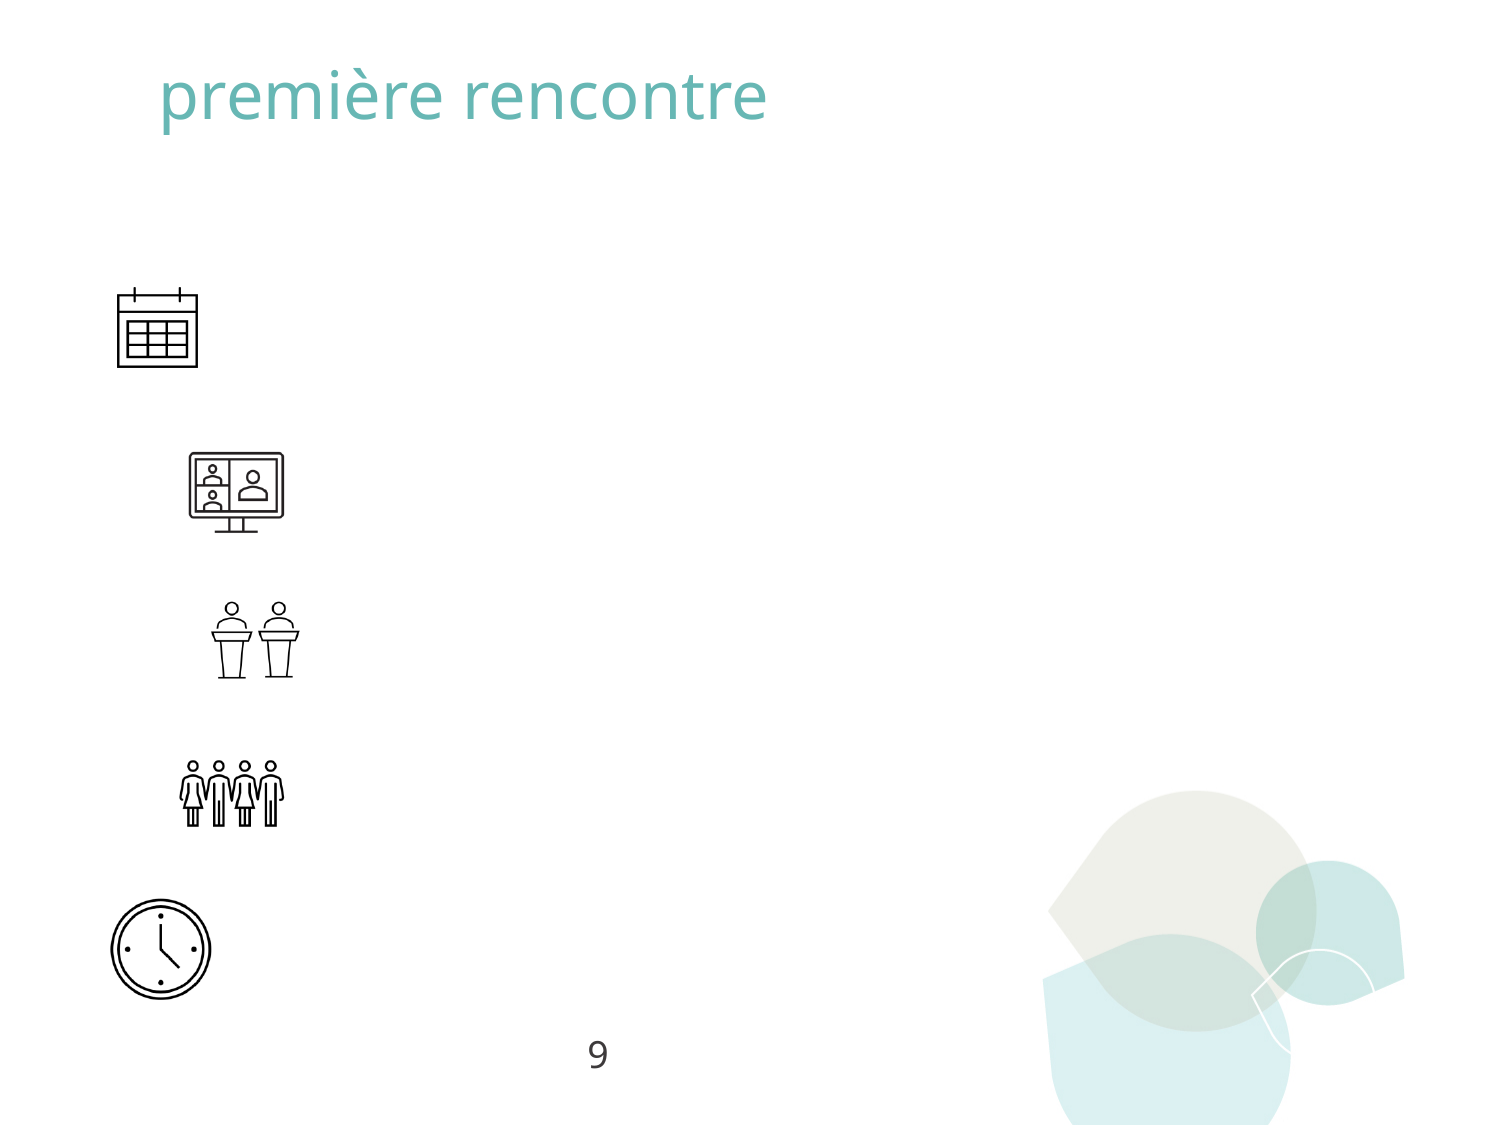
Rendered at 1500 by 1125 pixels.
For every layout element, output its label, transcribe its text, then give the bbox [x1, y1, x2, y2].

title première rencontre [144, 45, 1447, 197]
picture [0, 1, 1500, 1125]
slide_number <numéro> [572, 1050, 923, 1084]
